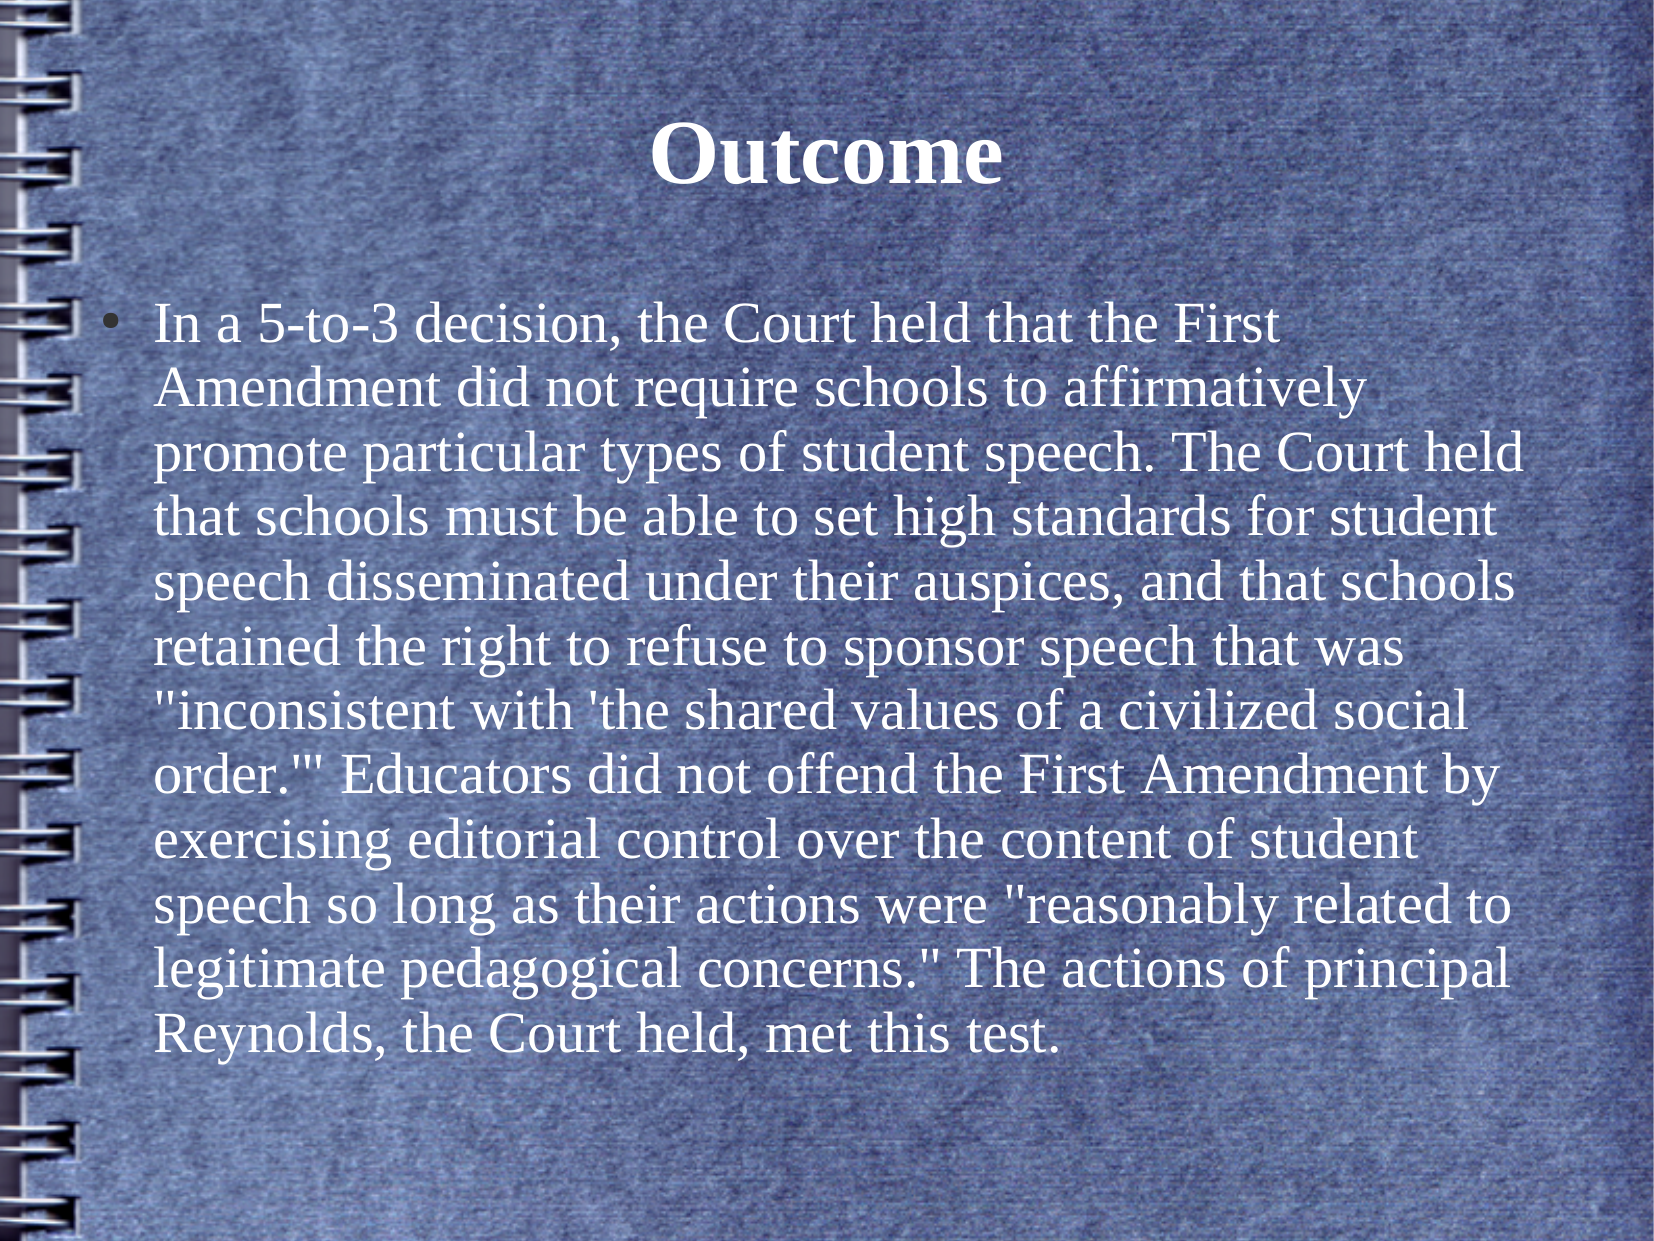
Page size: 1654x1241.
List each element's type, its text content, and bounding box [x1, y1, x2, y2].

list In a 5-to-3 decision, the Court held that the First Amendment did not require schools to affirmatively promote particular types of student speech. The Court held that schools must be able to set high standards for student speech disseminated under their auspices, and that schools retained the right to refuse to sponsor speech that was "inconsistent with 'the shared values of a civilized social order.'" Educators did not offend the First Amendment by exercising editorial control over the content of student speech so long as their actions were "reasonably related to legitimate pedagogical concerns." The actions of principal Reynolds, the Court held, met this test. [82, 290, 1571, 1109]
title Outcome [82, 49, 1571, 257]
picture [0, 0, 1654, 1241]
